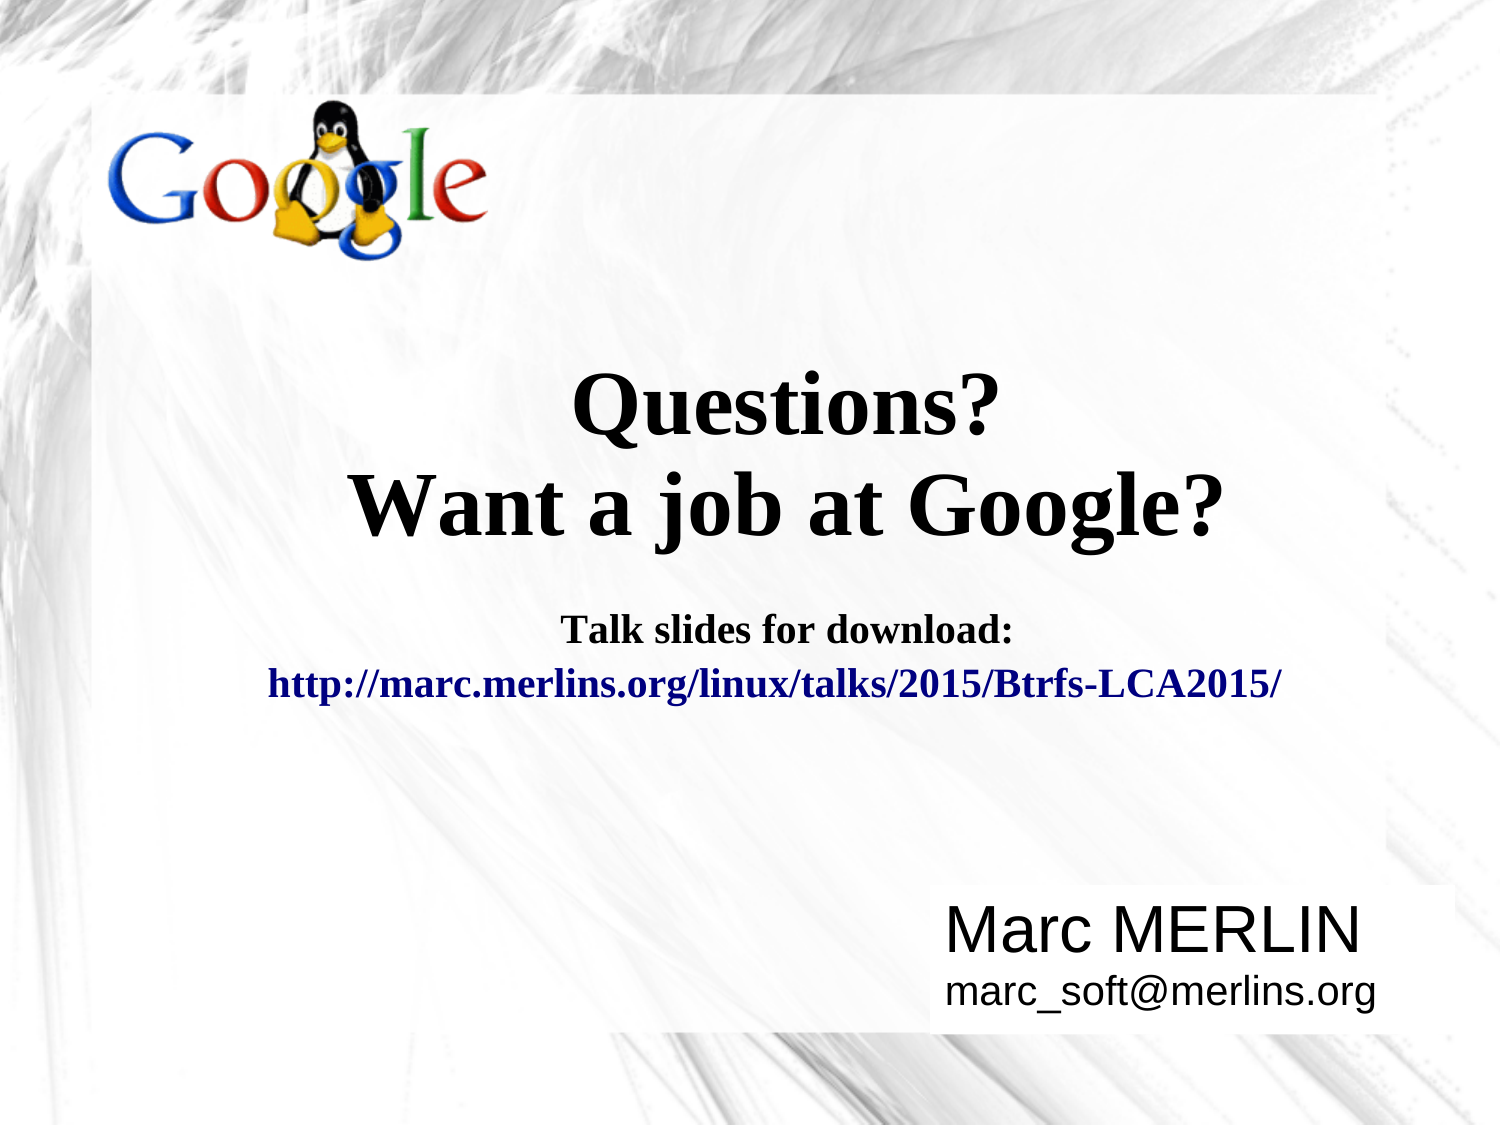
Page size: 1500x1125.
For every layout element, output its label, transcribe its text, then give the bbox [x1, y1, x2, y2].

text_box Marc MERLIN marc_soft@merlins.org [930, 885, 1456, 1035]
picture [0, 0, 1500, 1125]
title Questions? Want a job at Google? Talk slides for download: http://marc.merlins.org/linux/talks/2015/Btrfs-LCA2015/ [165, 280, 1411, 781]
